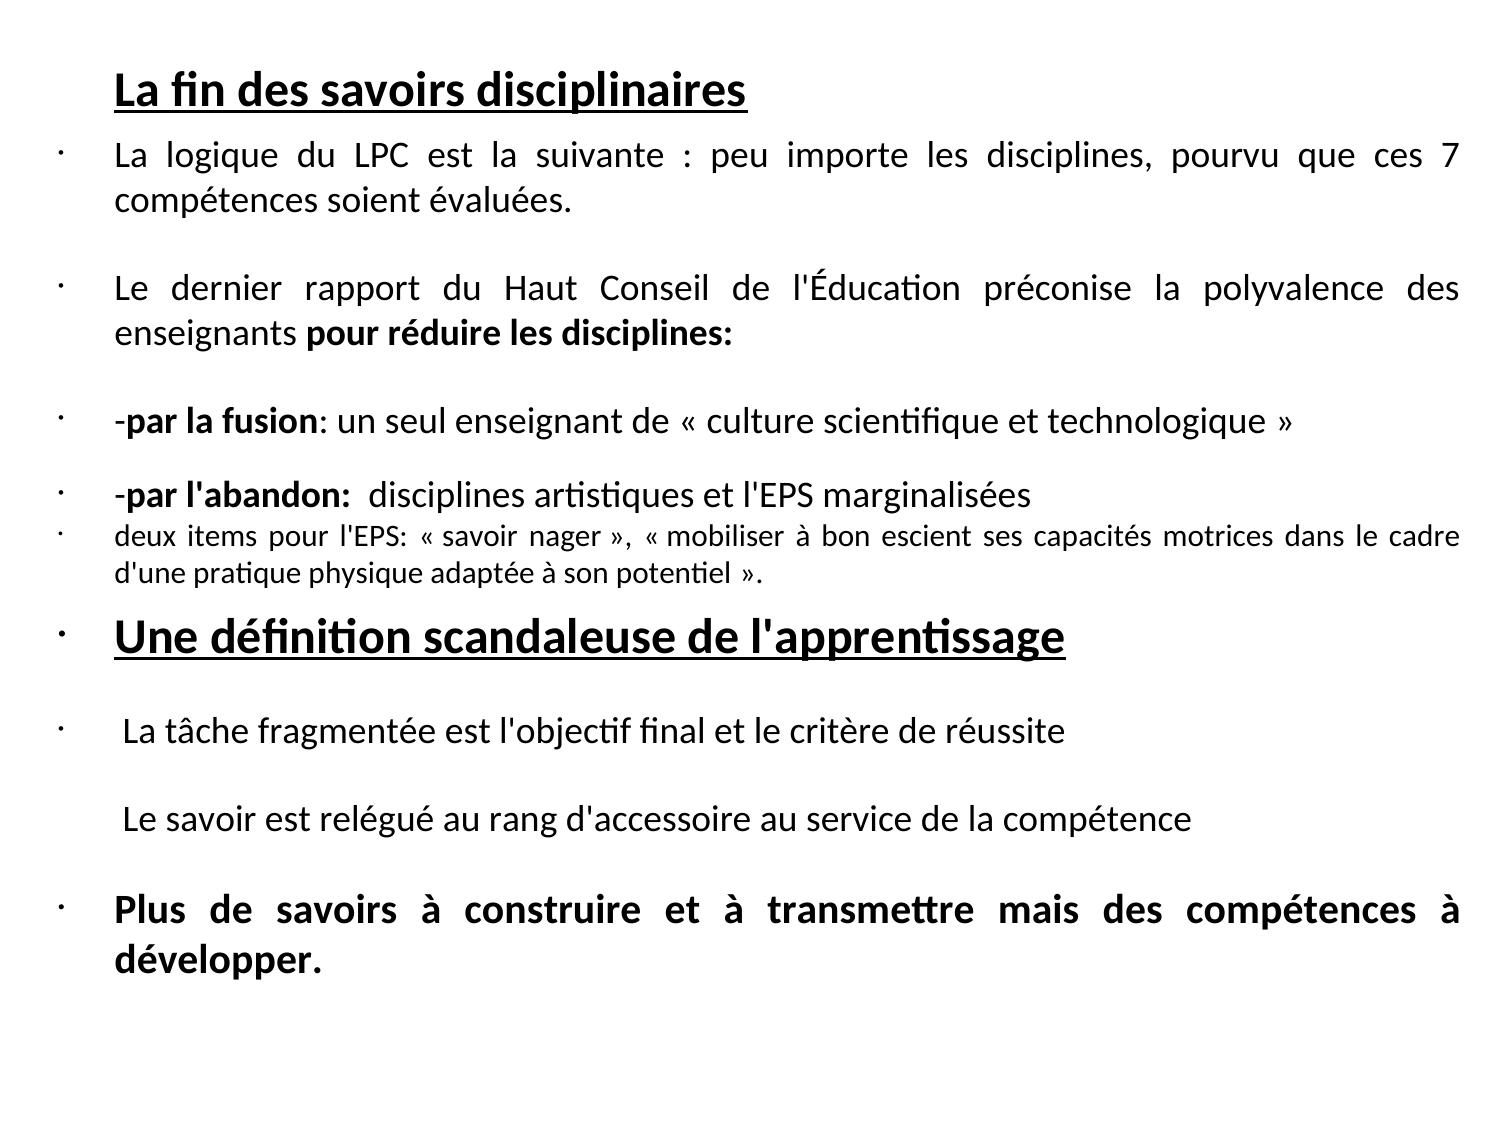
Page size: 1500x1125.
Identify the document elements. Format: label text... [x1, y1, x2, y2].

list La fin des savoirs disciplinaires La logique du LPC est la suivante : peu importe les disciplines, pourvu que ces 7 compétences soient évaluées. Le dernier rapport du Haut Conseil de l'Éducation préconise la polyvalence des enseignants pour réduire les disciplines: -par la fusion: un seul enseignant de « culture scientifique et technologique » -par l'abandon: disciplines artistiques et l'EPS marginalisées deux items pour l'EPS: « savoir nager », « mobiliser à bon escient ses capacités motrices dans le cadre d'une pratique physique adaptée à son potentiel ». Une définition scandaleuse de l'apprentissage La tâche fragmentée est l'objectif final et le critère de réussite Le savoir est relégué au rang d'accessoire au service de la compétence Plus de savoirs à construire et à transmettre mais des compétences à développer. [43, 49, 1477, 1013]
